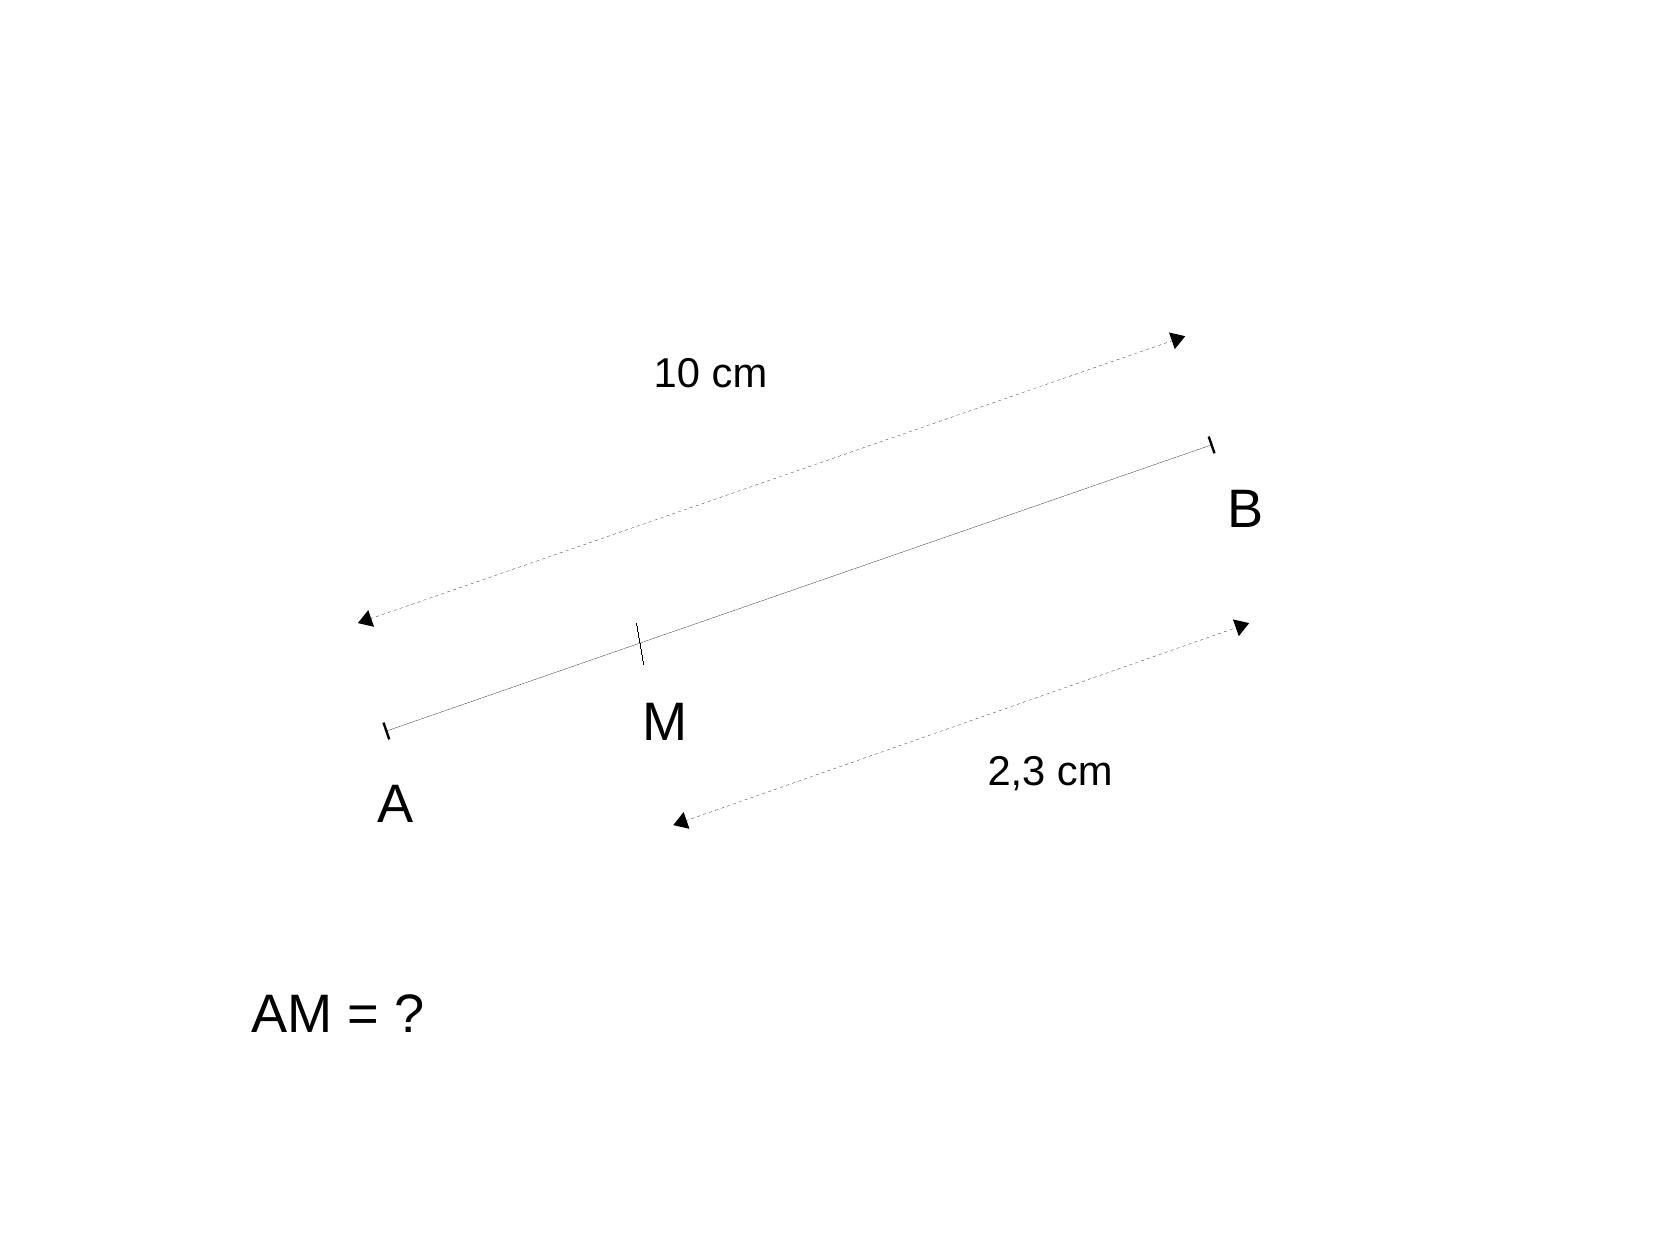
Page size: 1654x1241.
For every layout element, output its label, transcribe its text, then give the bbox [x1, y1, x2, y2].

text_box 10 cm [638, 341, 873, 447]
text_box M [627, 684, 726, 826]
text_box AM = ? [236, 976, 1418, 1052]
text_box A [362, 766, 461, 908]
text_box 2,3 cm [972, 740, 1206, 845]
text_box B [1212, 470, 1311, 612]
